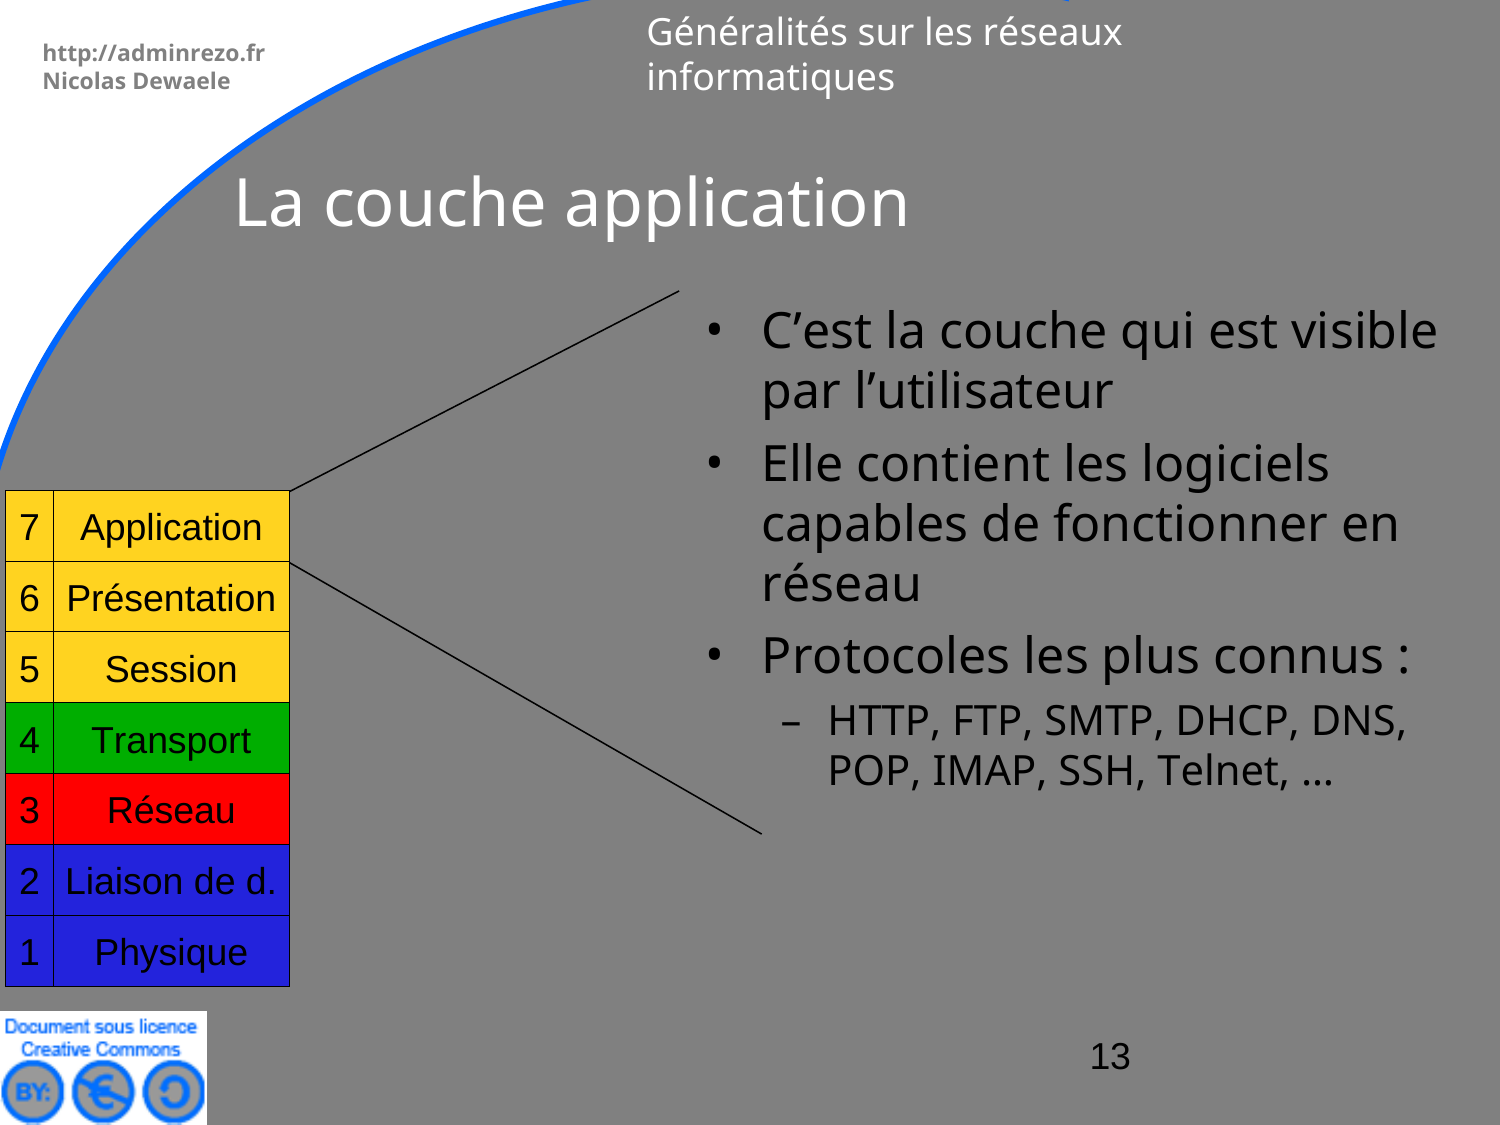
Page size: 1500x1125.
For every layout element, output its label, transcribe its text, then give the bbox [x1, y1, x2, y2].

text_box 5 [5, 631, 54, 702]
text_box 3 [5, 773, 54, 844]
text_box 1 [5, 915, 54, 987]
text_box 2 [5, 844, 54, 915]
picture [0, 1011, 207, 1125]
text_box 7 [5, 490, 54, 561]
text_box Application [54, 490, 290, 561]
text_box Session [54, 631, 290, 702]
text_box Présentation [54, 561, 290, 631]
text_box Physique [54, 915, 290, 987]
list C’est la couche qui est visible par l’utilisateur Elle contient les logiciels capables de fonctionner en réseau Protocoles les plus connus : HTTP, FTP, SMTP, DHCP, DNS, POP, IMAP, SSH, Telnet, … [690, 290, 1500, 835]
title La couche application [218, 148, 1500, 251]
text_box 4 [5, 702, 54, 773]
text_box Transport [54, 702, 290, 773]
text_box Réseau [54, 773, 290, 844]
text_box 6 [5, 561, 54, 631]
text_box Liaison de d. [54, 844, 290, 915]
